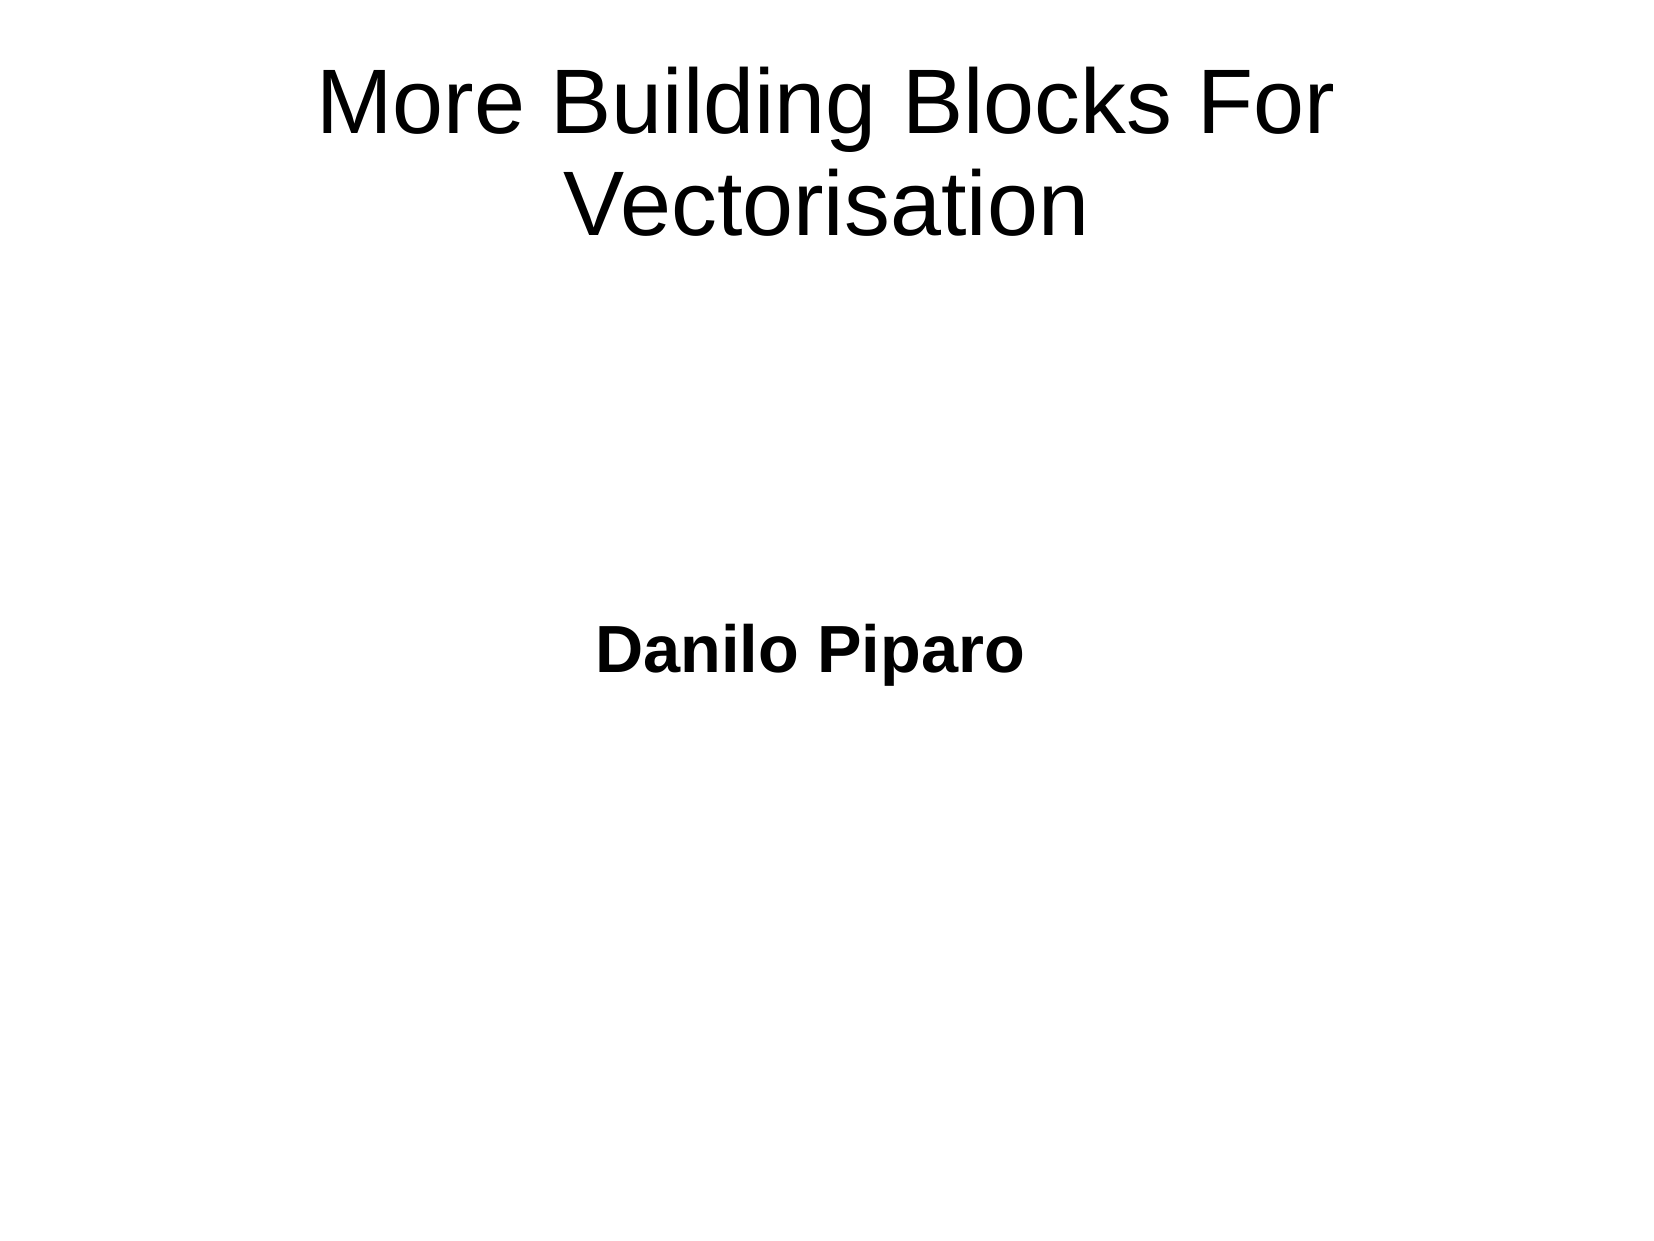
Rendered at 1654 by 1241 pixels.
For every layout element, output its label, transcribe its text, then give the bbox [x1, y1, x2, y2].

subtitle Danilo Piparo [82, 290, 1538, 1010]
title More Building Blocks For Vectorisation [82, 49, 1571, 257]
